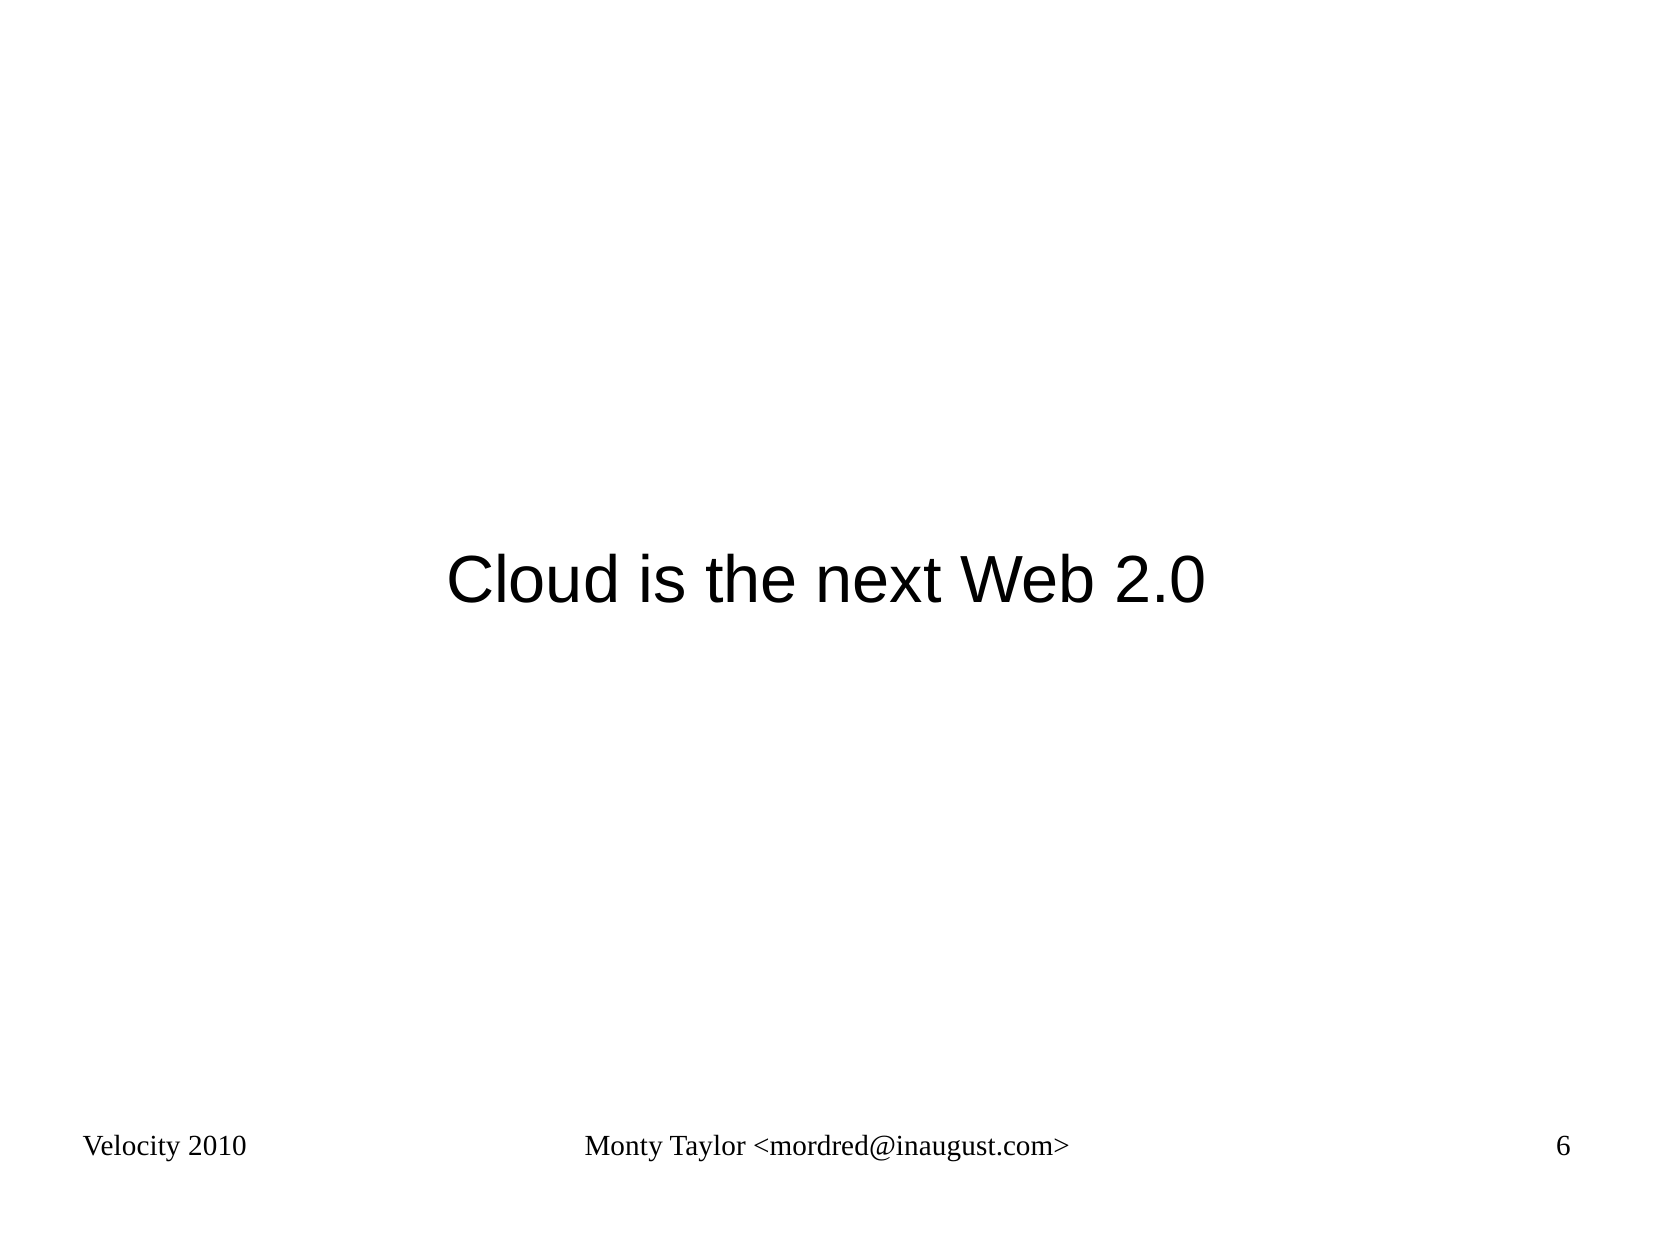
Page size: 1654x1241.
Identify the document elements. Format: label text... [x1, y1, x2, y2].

subtitle Cloud is the next Web 2.0 [82, 49, 1571, 1109]
